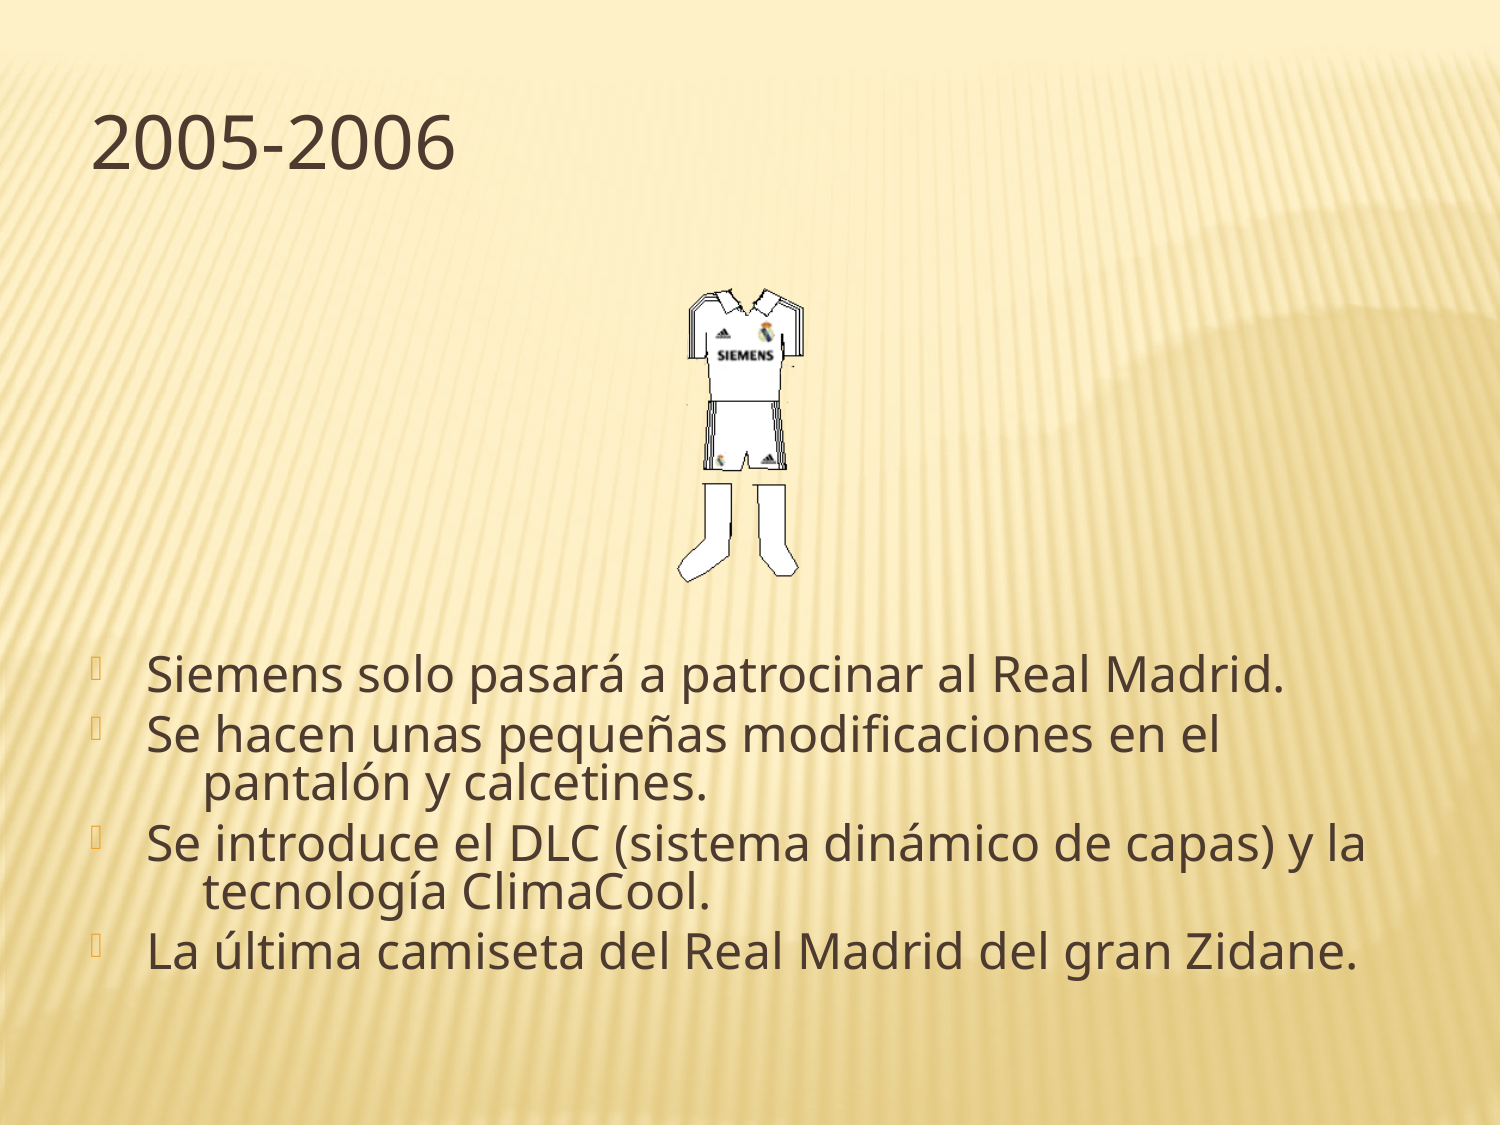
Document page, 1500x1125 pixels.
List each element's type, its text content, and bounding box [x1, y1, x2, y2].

title 2005-2006 [75, 45, 1426, 234]
list Siemens solo pasará a patrocinar al Real Madrid. Se hacen unas pequeñas modificaciones en el pantalón y calcetines. Se introduce el DLC (sistema dinámico de capas) y la tecnología ClimaCool. La última camiseta del Real Madrid del gran Zidane. [75, 646, 1426, 1006]
picture [652, 262, 848, 622]
